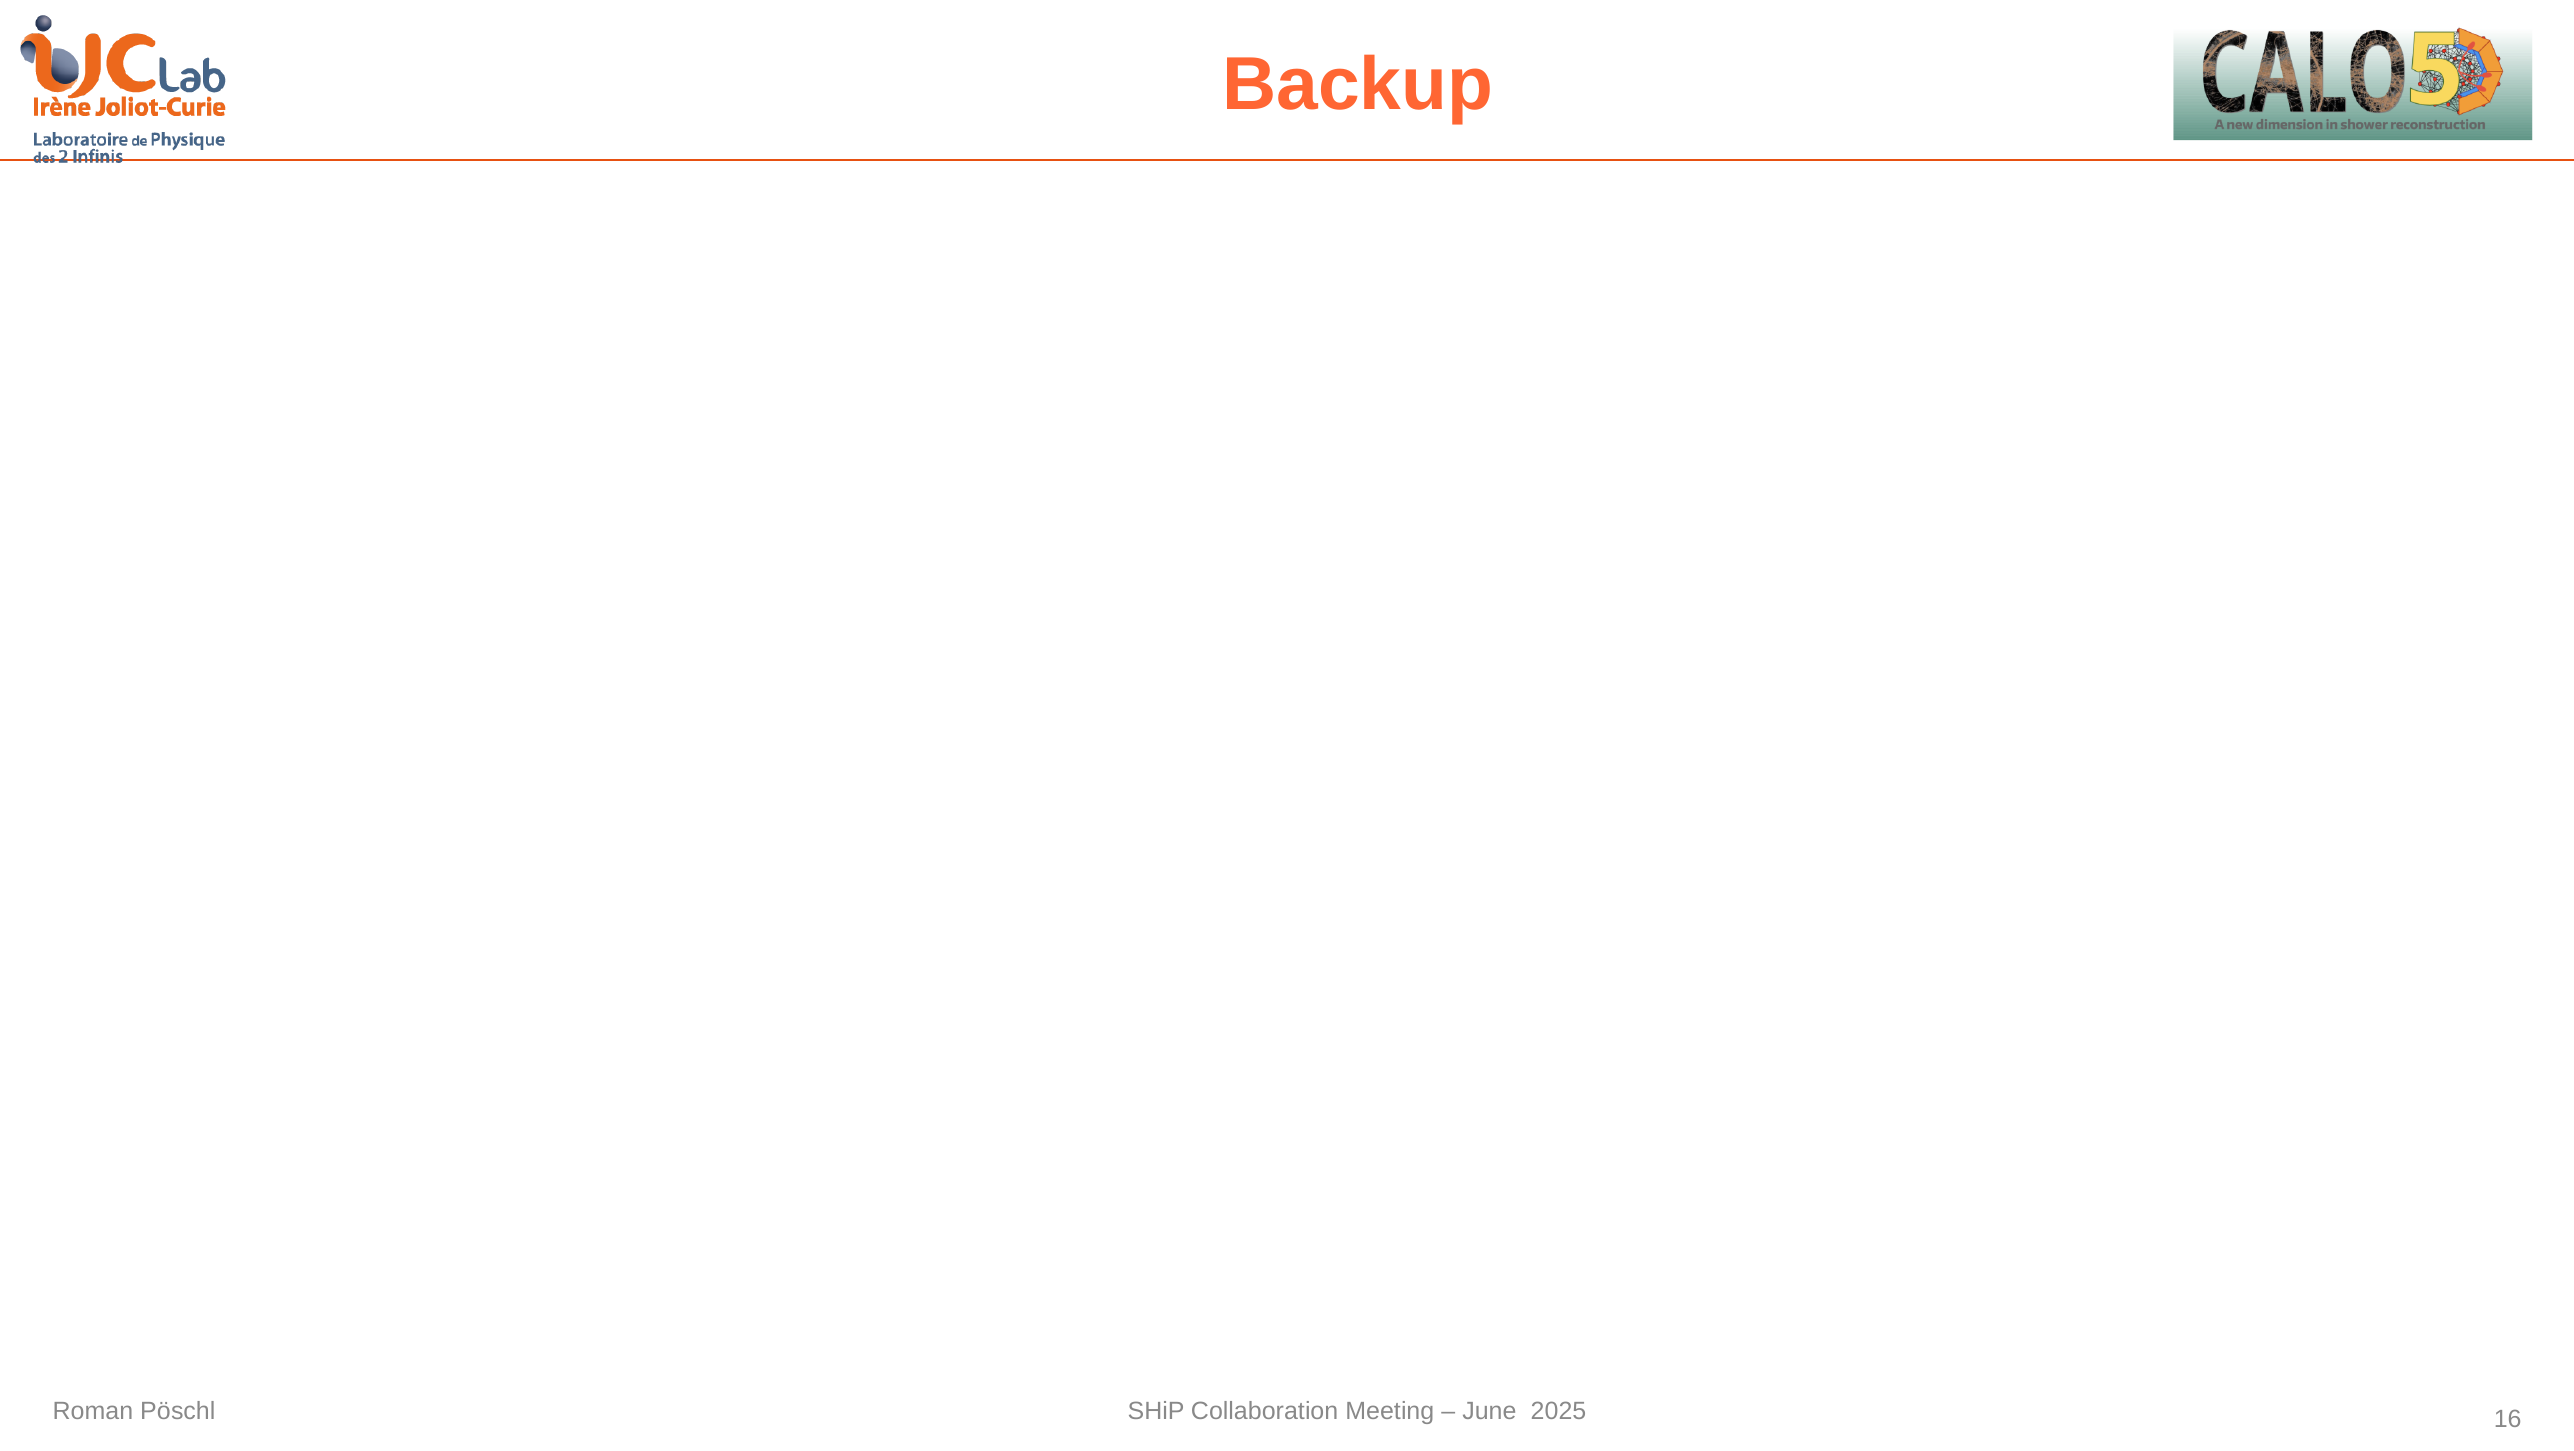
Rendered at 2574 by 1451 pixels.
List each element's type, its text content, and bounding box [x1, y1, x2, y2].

picture [2165, 5, 2534, 141]
picture [4, 0, 241, 178]
title Backup [199, 34, 2517, 132]
